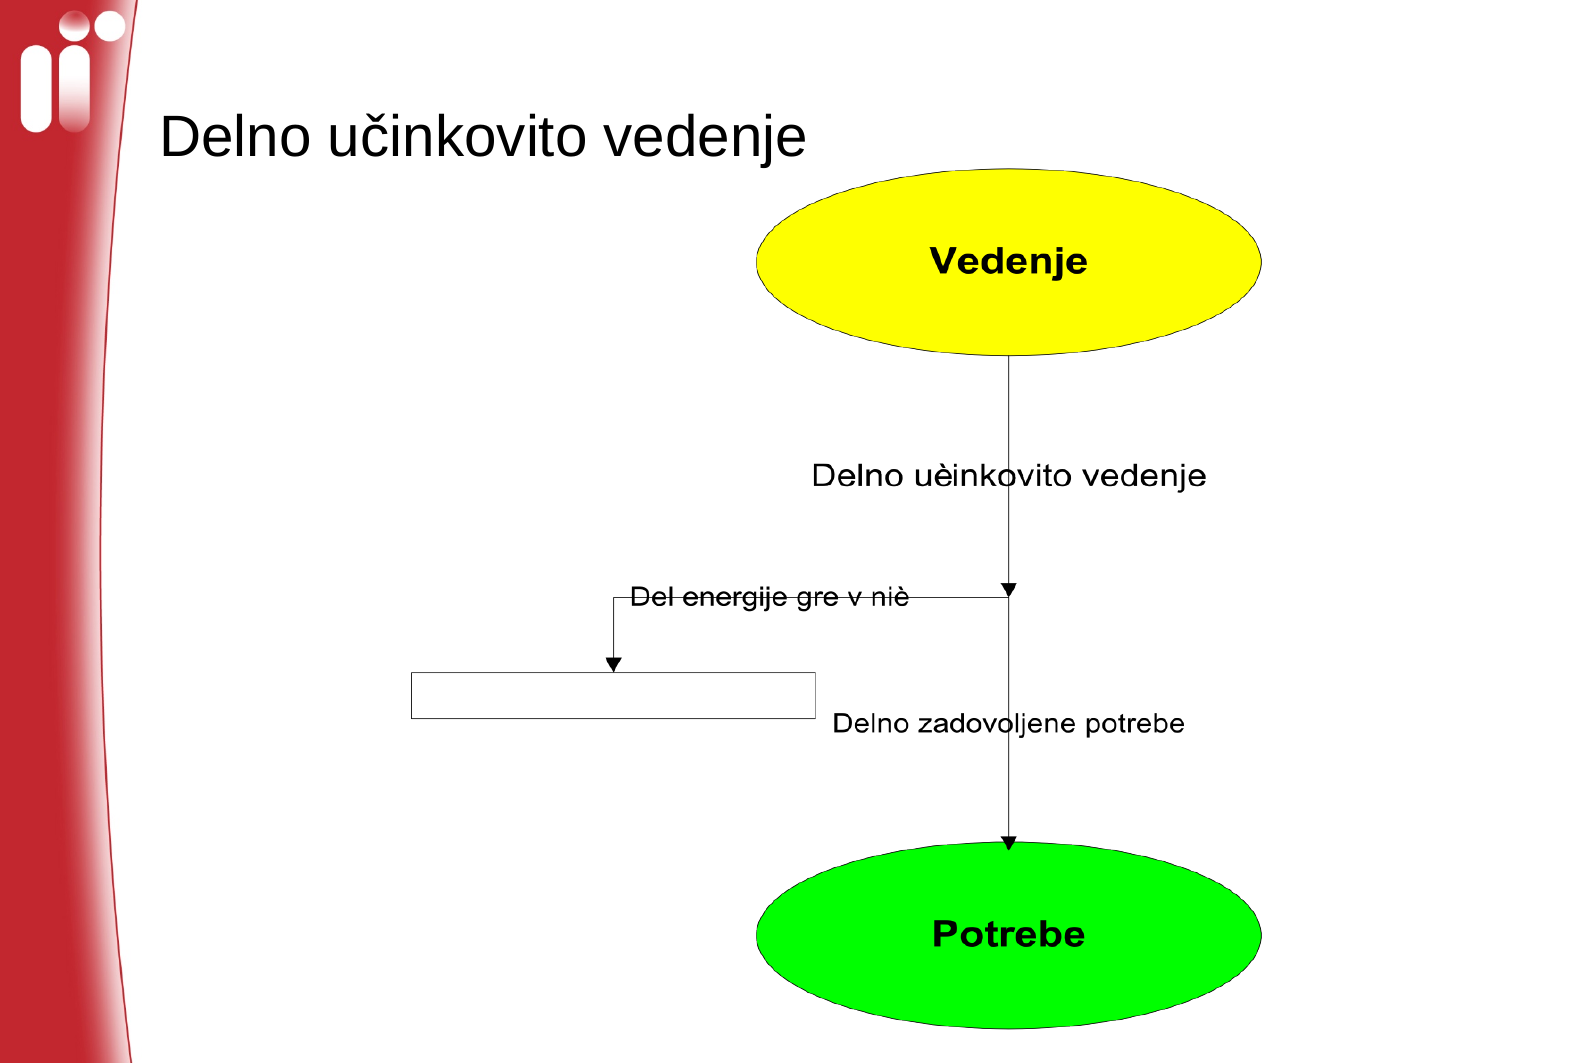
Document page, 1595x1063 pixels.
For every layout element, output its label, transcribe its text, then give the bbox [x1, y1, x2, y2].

picture [0, 0, 1414, 1063]
title Delno učinkovito vedenje [159, 22, 1515, 249]
